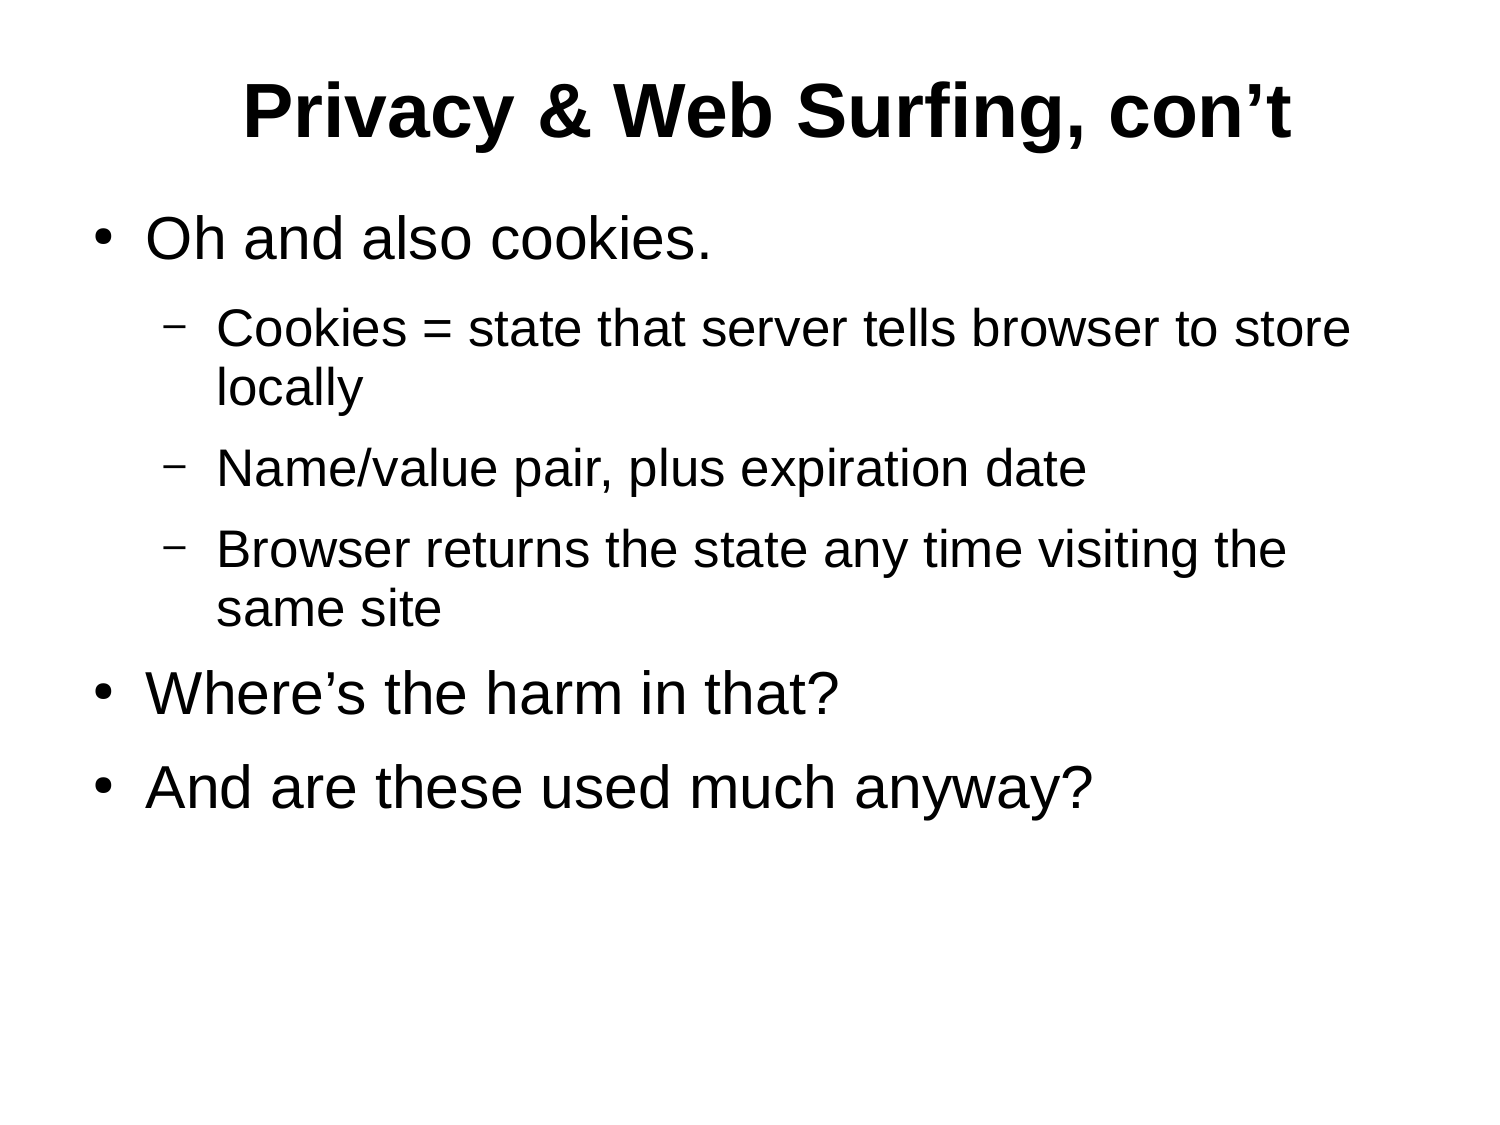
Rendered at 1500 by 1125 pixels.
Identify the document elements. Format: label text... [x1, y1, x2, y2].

list Oh and also cookies. Cookies = state that server tells browser to store locally Name/value pair, plus expiration date Browser returns the state any time visiting the same site Where’s the harm in that? And are these used much anyway? [75, 204, 1395, 1075]
title Privacy & Web Surfing, con’t [75, 44, 1425, 177]
